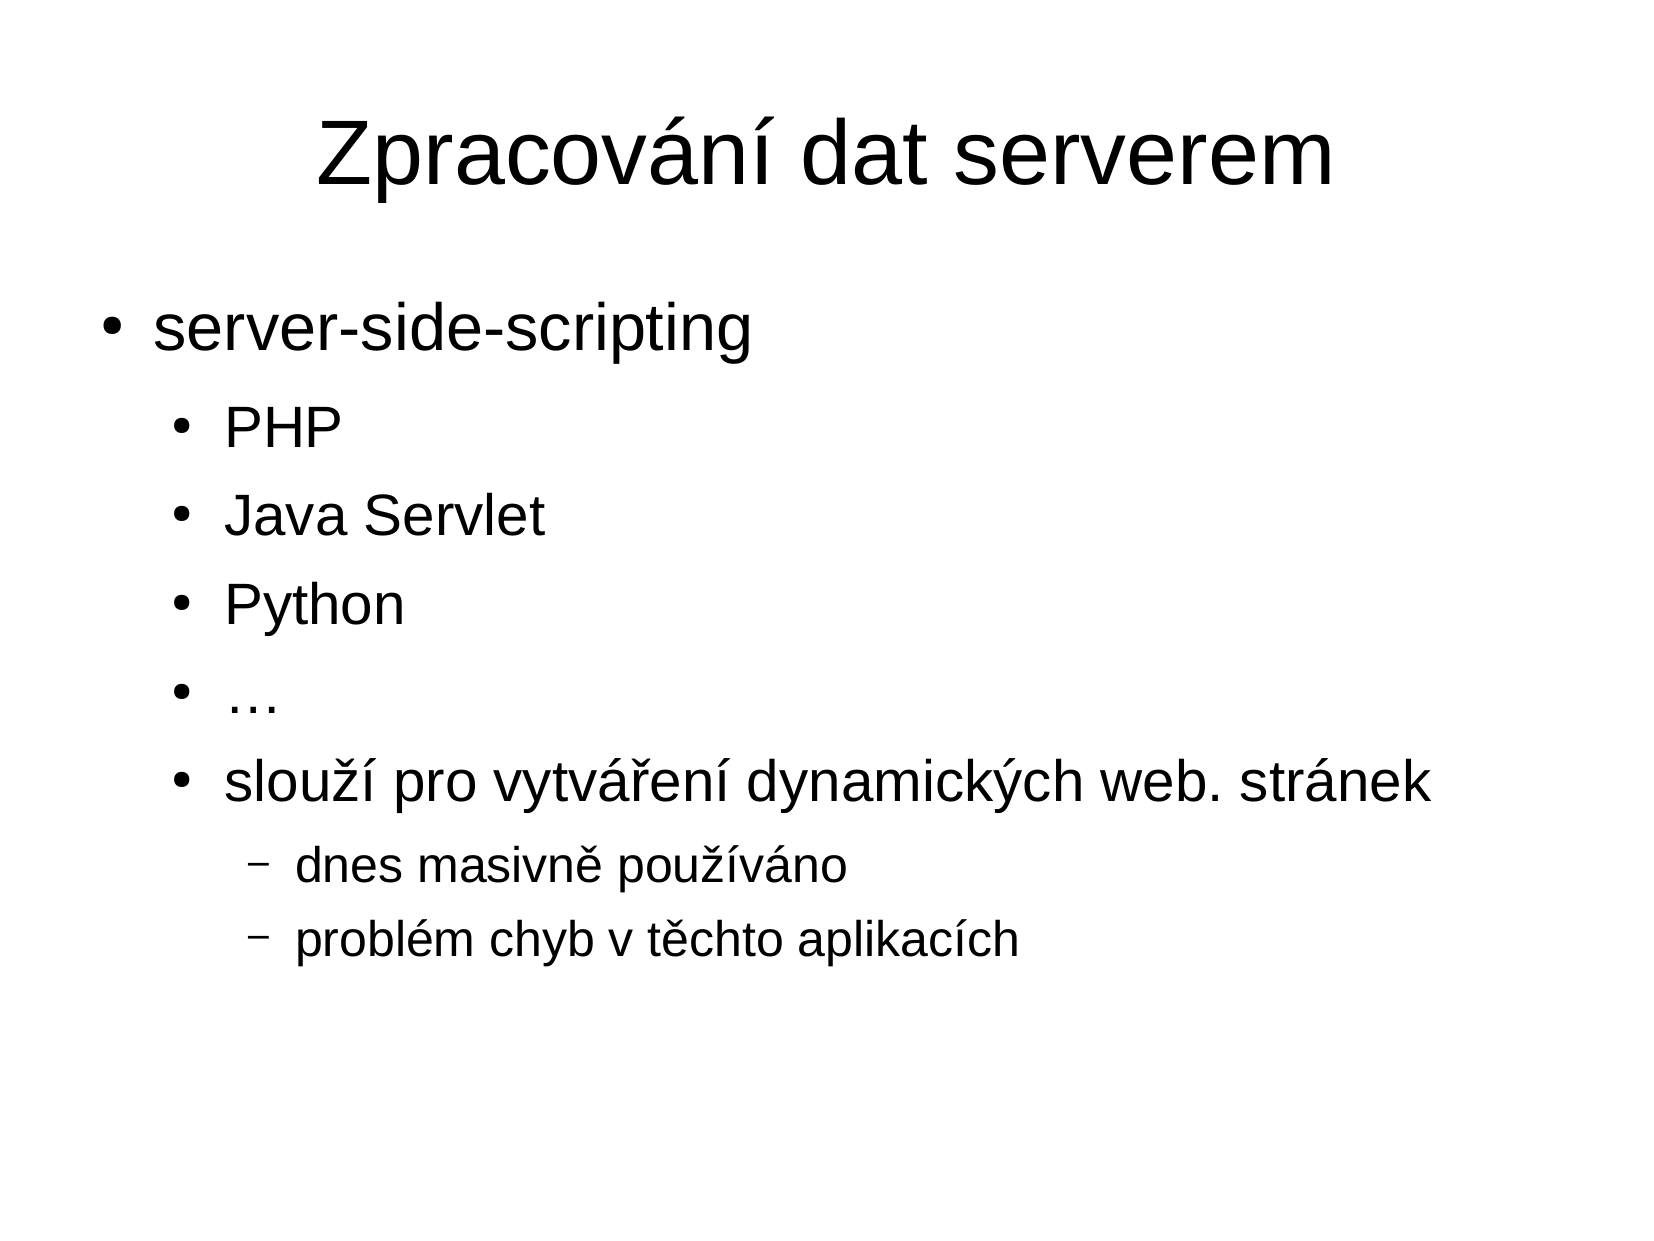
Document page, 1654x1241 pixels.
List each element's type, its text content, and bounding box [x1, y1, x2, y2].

title Zpracování dat serverem [82, 49, 1571, 257]
list server-side-scripting PHP Java Servlet Python … slouží pro vytváření dynamických web. stránek dnes masivně používáno problém chyb v těchto aplikacích [82, 290, 1571, 1109]
